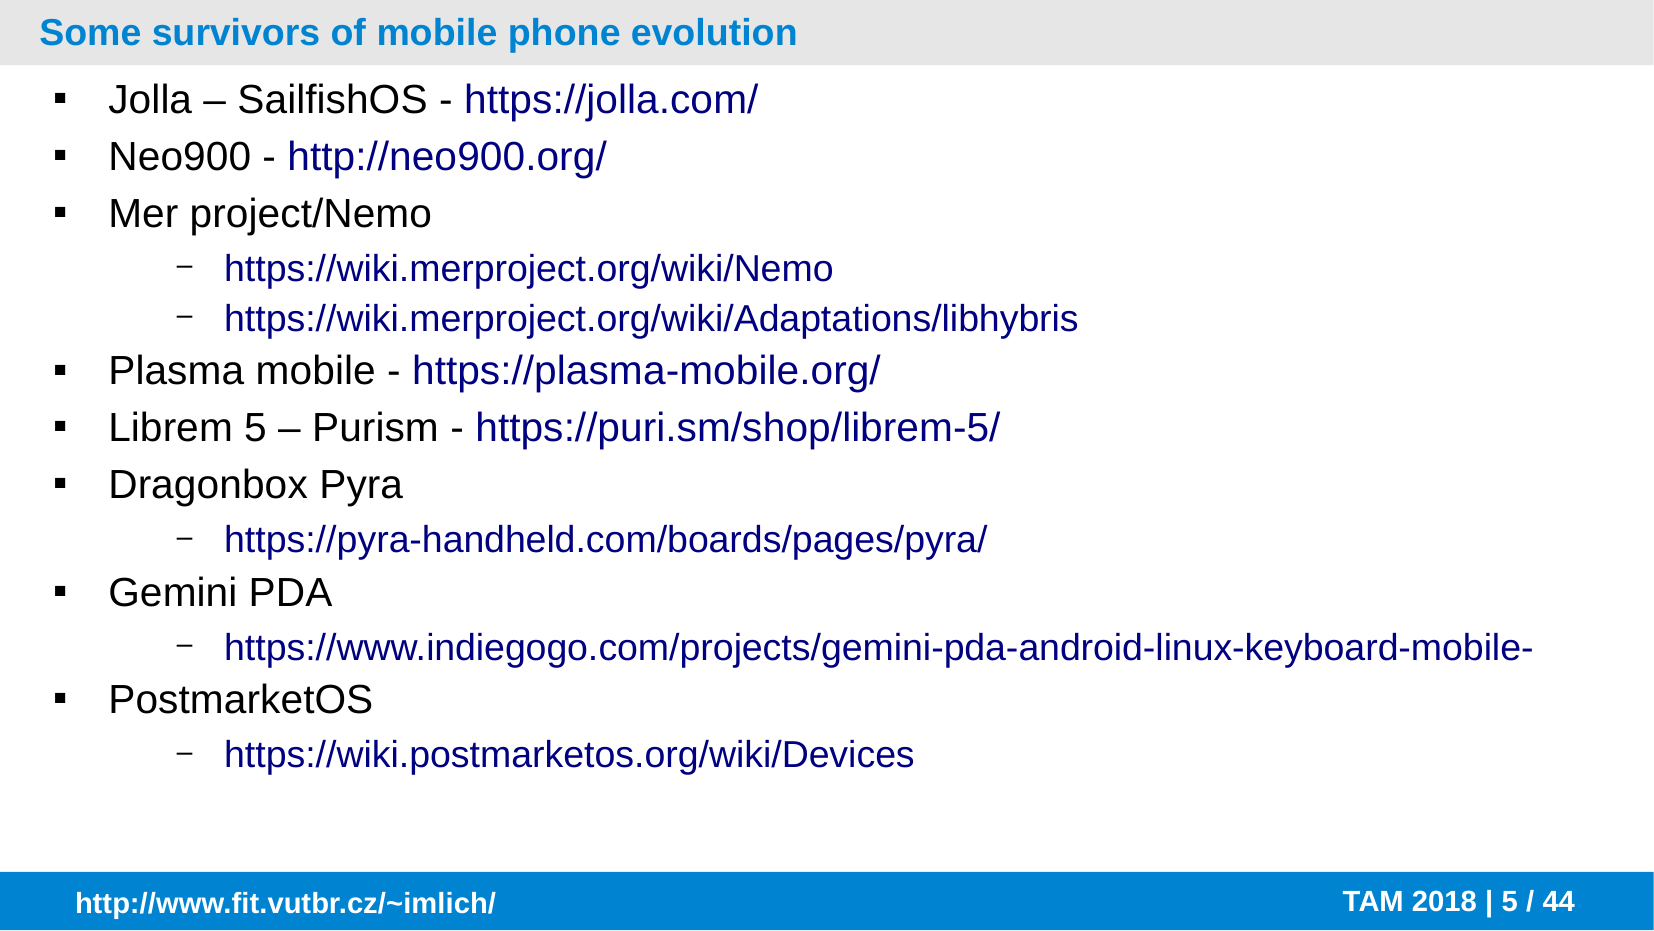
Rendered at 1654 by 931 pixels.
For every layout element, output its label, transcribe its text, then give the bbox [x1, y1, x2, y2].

list Jolla – SailfishOS - https://jolla.com/ Neo900 - http://neo900.org/ Mer project/Nemo https://wiki.merproject.org/wiki/Nemo https://wiki.merproject.org/wiki/Adaptations/libhybris Plasma mobile - https://plasma-mobile.org/ Librem 5 – Purism - https://puri.sm/shop/librem-5/ Dragonbox Pyra https://pyra-handheld.com/boards/pages/pyra/ Gemini PDA https://www.indiegogo.com/projects/gemini-pda-android-linux-keyboard-mobile- PostmarketOS https://wiki.postmarketos.org/wiki/Devices [37, 76, 1613, 784]
title Some survivors of mobile phone evolution [39, 4, 1615, 61]
